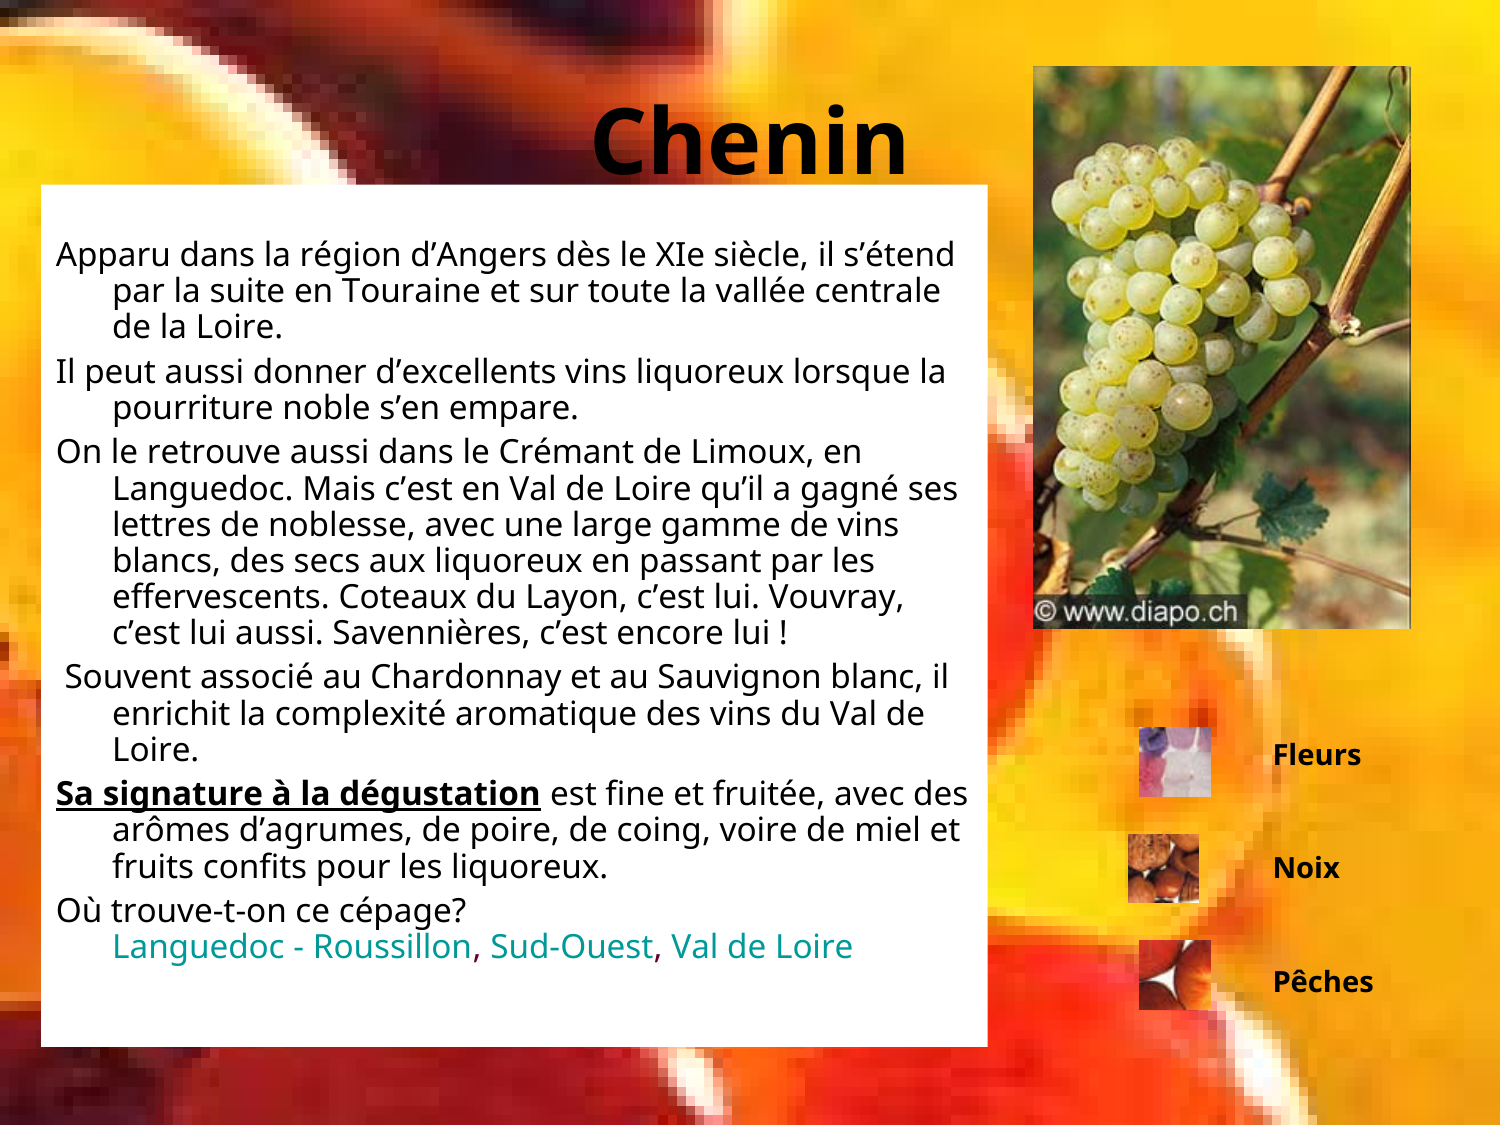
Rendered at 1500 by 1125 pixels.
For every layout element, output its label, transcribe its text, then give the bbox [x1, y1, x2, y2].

picture [0, 0, 1500, 1125]
text_box Fleurs [1257, 716, 1403, 831]
title Chenin [75, 45, 1426, 233]
text_box Noix [1257, 831, 1403, 944]
text_box Pêches [1257, 944, 1403, 1058]
list Apparu dans la région d’Angers dès le XIe siècle, il s’étend par la suite en Touraine et sur toute la vallée centrale de la Loire. Il peut aussi donner d’excellents vins liquoreux lorsque la pourriture noble s’en empare. On le retrouve aussi dans le Crémant de Limoux, en Languedoc. Mais c’est en Val de Loire qu’il a gagné ses lettres de noblesse, avec une large gamme de vins blancs, des secs aux liquoreux en passant par les effervescents. Coteaux du Layon, c’est lui. Vouvray, c’est lui aussi. Savennières, c’est encore lui ! Souvent associé au Chardonnay et au Sauvignon blanc, il enrichit la complexité aromatique des vins du Val de Loire. Sa signature à la dégustation est fine et fruitée, avec des arômes d’agrumes, de poire, de coing, voire de miel et fruits confits pour les liquoreux. Où trouve-t-on ce cépage? Languedoc - Roussillon, Sud-Ouest, Val de Loire [41, 184, 988, 1047]
